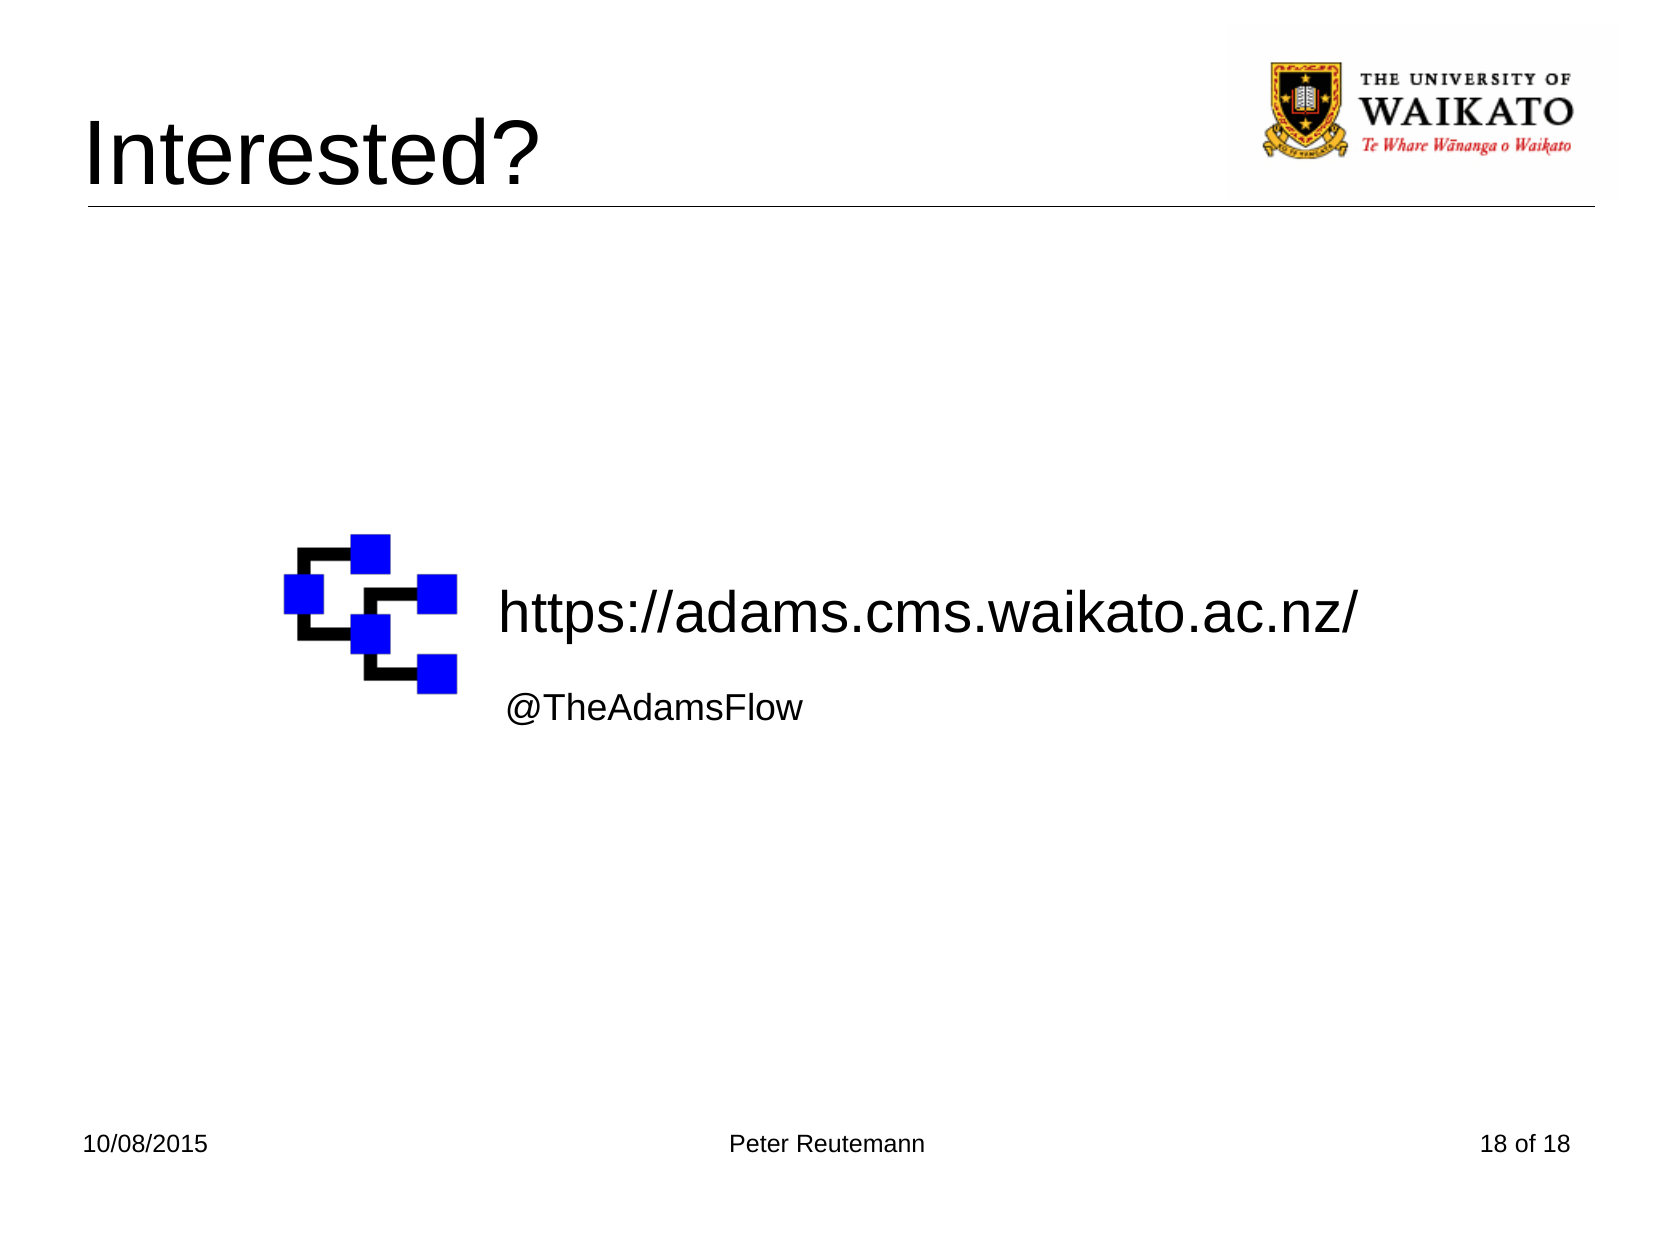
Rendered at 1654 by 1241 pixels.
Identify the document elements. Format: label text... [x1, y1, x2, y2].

text_box @TheAdamsFlow [490, 679, 1140, 736]
picture [1228, 24, 1619, 201]
title Interested? [82, 49, 1571, 257]
picture [271, 508, 484, 721]
text_box https://adams.cms.waikato.ac.nz/ [484, 572, 1418, 653]
